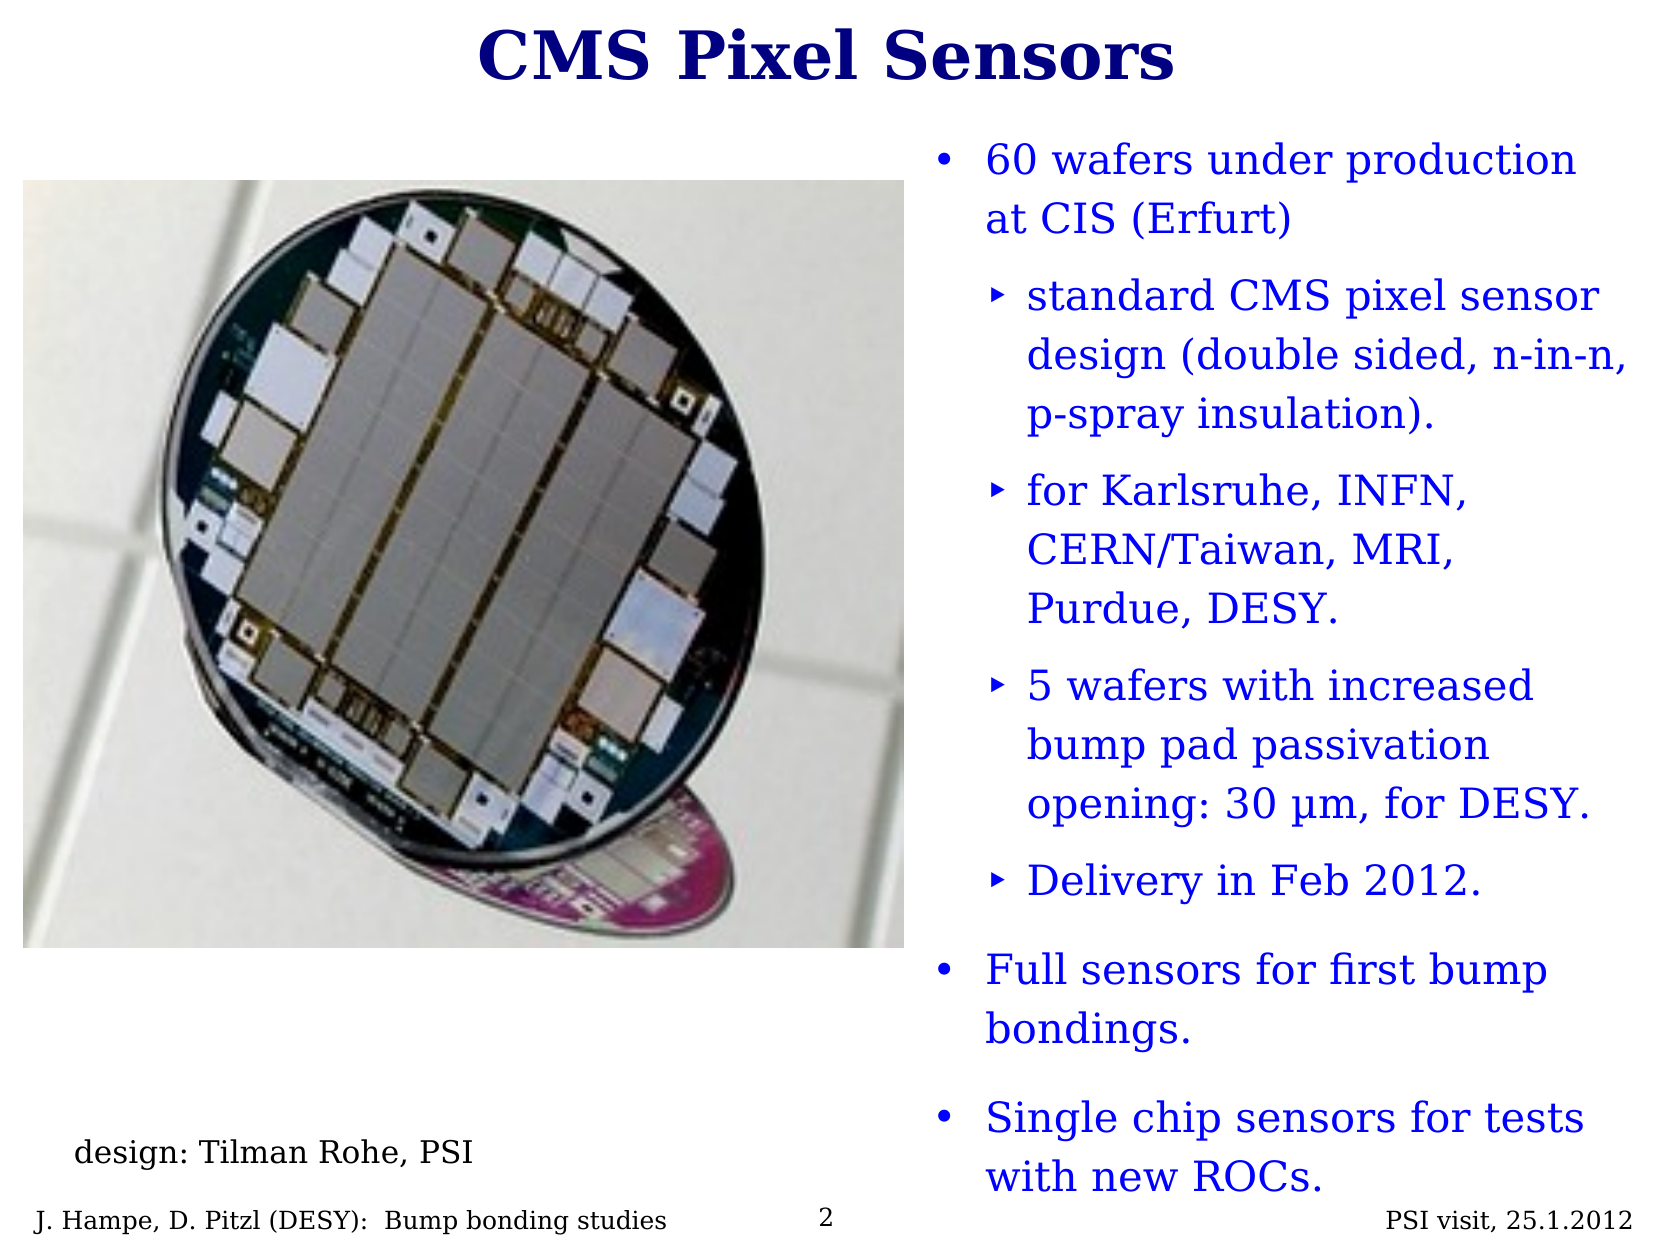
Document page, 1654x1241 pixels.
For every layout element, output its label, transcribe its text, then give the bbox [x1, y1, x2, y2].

list 60 wafers under production at CIS (Erfurt) standard CMS pixel sensor design (double sided, n-in-n, p-spray insulation). for Karlsruhe, INFN, CERN/Taiwan, MRI, Purdue, DESY. 5 wafers with increased bump pad passivation opening: 30 µm, for DESY. Delivery in Feb 2012. Full sensors for first bump bondings. Single chip sensors for tests with new ROCs. [932, 125, 1631, 1191]
text_box design: Tilman Rohe, PSI [73, 1126, 475, 1163]
picture [23, 180, 904, 948]
title CMS Pixel Sensors [121, 16, 1534, 96]
